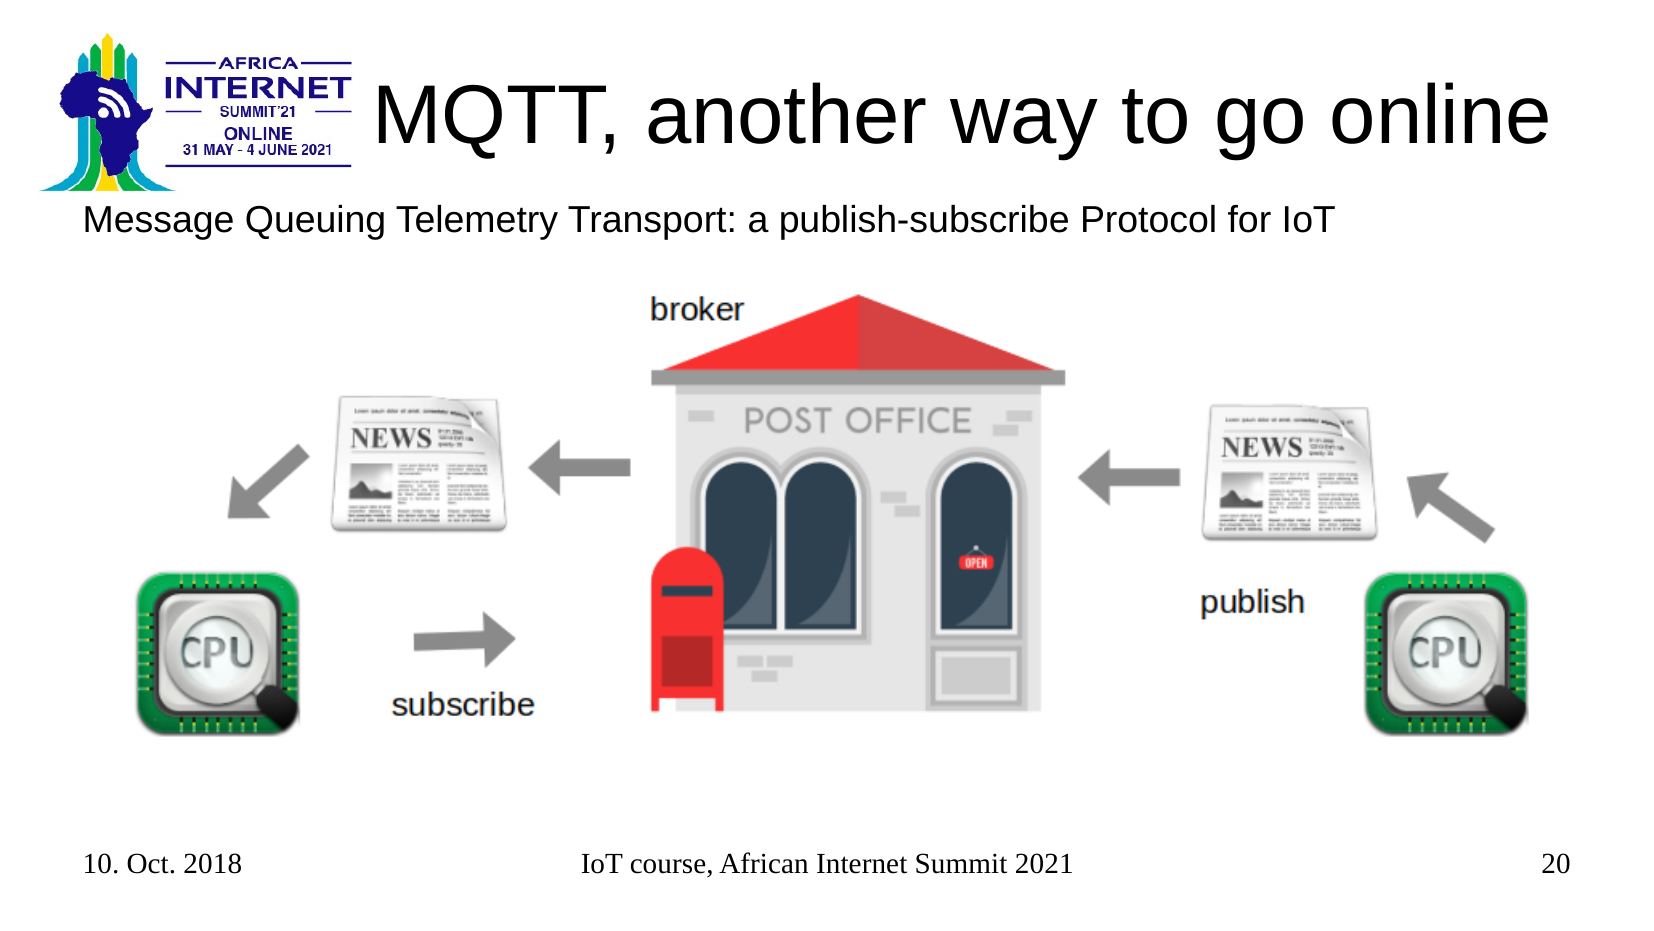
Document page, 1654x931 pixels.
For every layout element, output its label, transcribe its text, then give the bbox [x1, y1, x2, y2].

list Message Queuing Telemetry Transport: a publish-subscribe Protocol for IoT [82, 198, 1571, 739]
title MQTT, another way to go online [354, 37, 1571, 193]
picture [95, 266, 1558, 798]
picture [9, 11, 384, 207]
